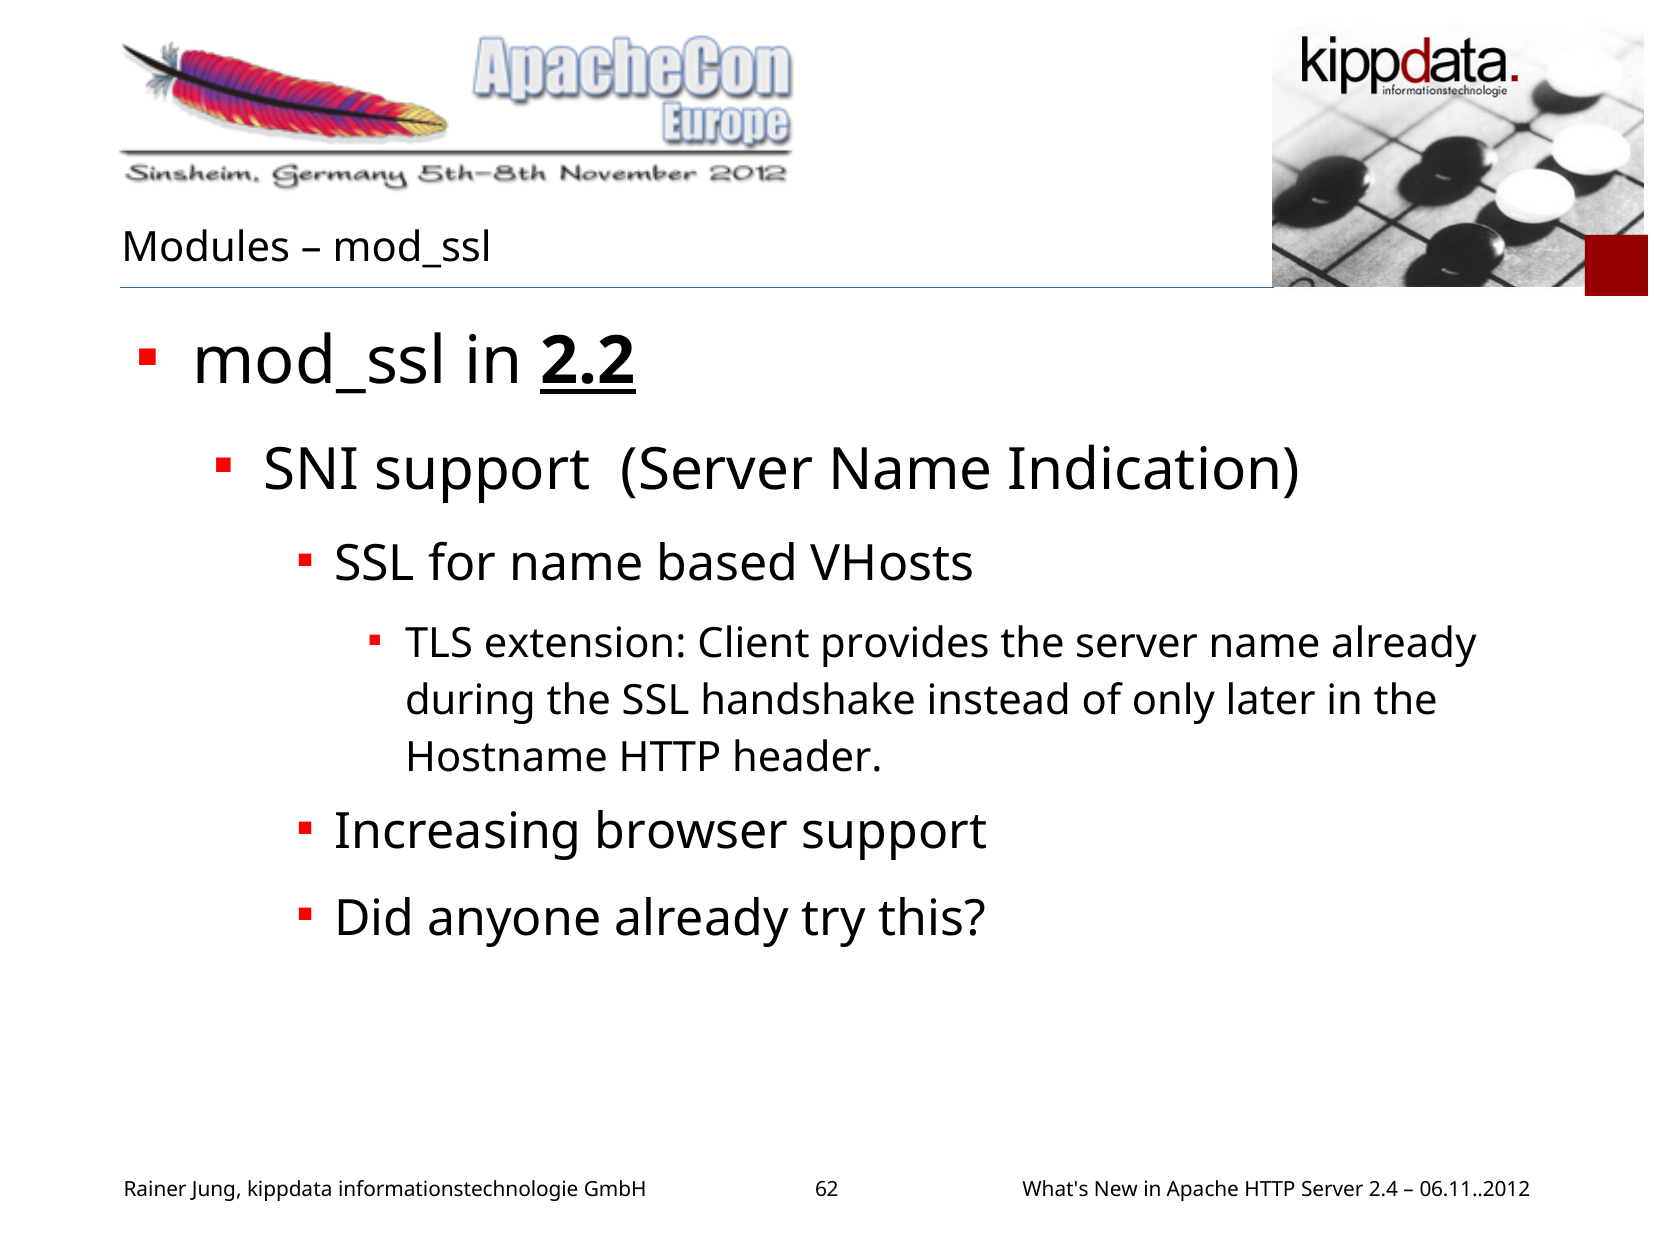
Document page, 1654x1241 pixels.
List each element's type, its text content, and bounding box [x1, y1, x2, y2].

list mod_ssl in 2.2 SNI support (Server Name Indication) SSL for name based VHosts TLS extension: Client provides the server name already during the SSL handshake instead of only later in the Hostname HTTP header. Increasing browser support Did anyone already try this? [121, 312, 1534, 1150]
picture [113, 32, 797, 195]
picture [1272, 5, 1648, 302]
title Modules – mod_ssl [121, 204, 1242, 286]
